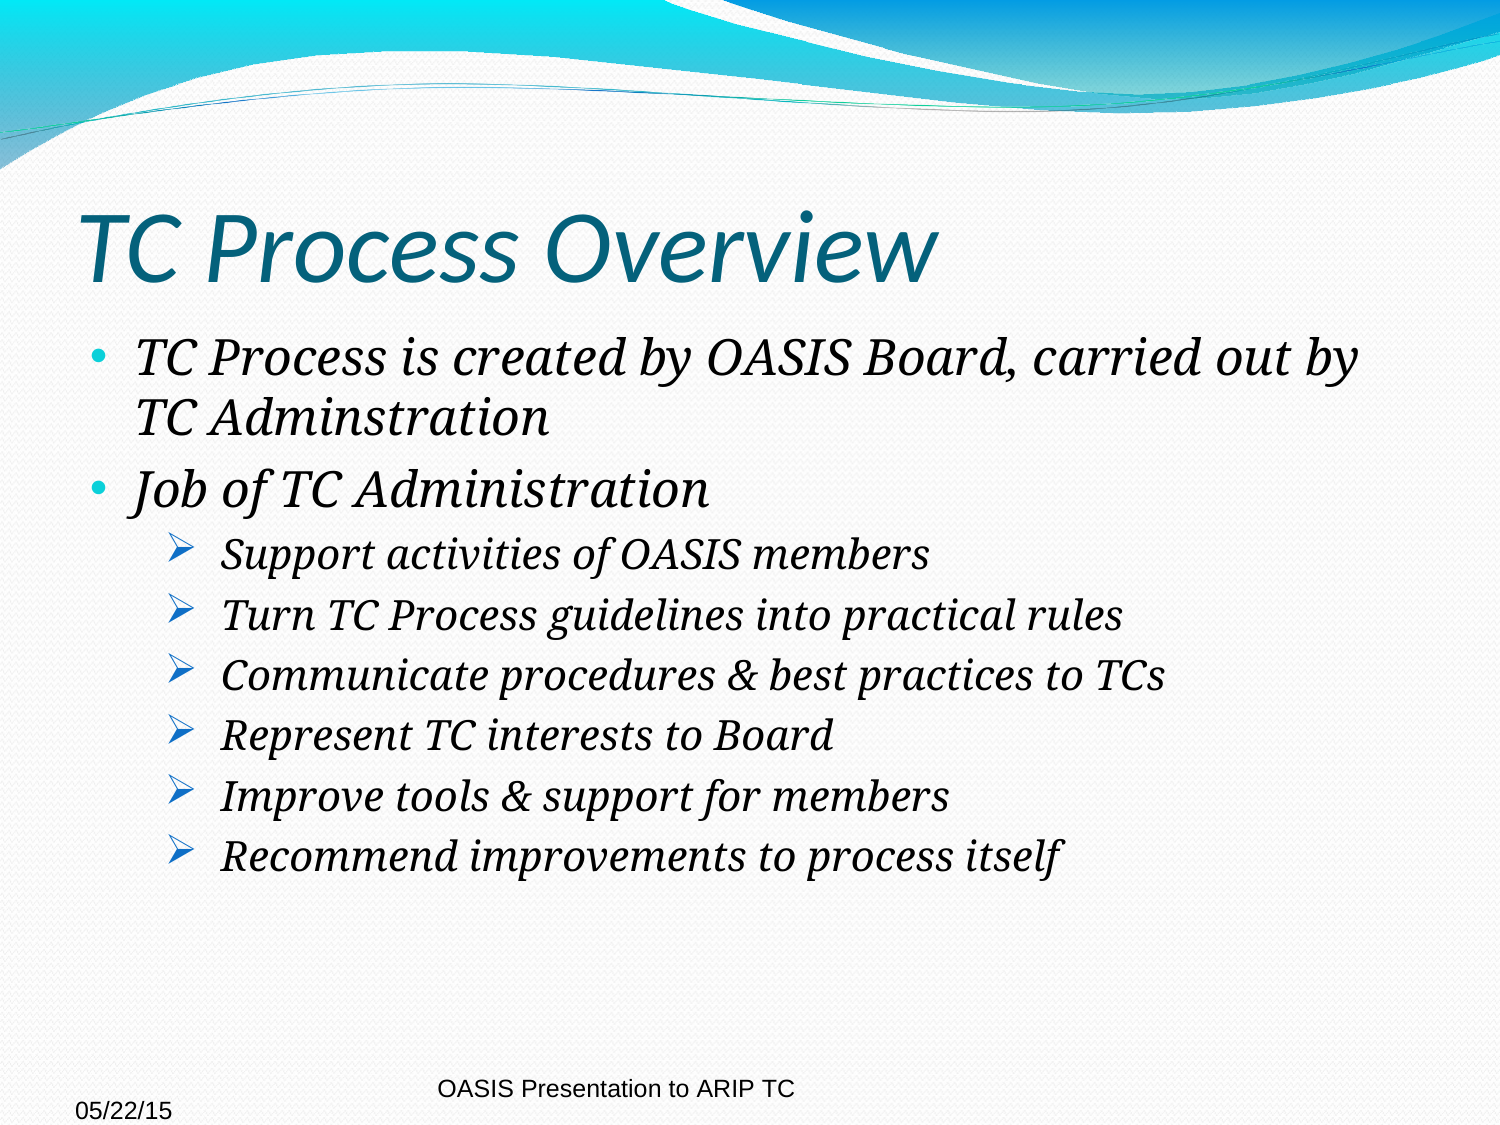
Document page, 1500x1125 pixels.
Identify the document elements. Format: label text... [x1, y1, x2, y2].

text_box TC Process Overview [75, 115, 1426, 304]
text_box OASIS Presentation to ARIP TC [437, 982, 988, 1103]
text_box 05/22/15 [75, 1087, 425, 1125]
picture [0, 0, 1500, 1125]
text_box TC Process is created by OASIS Board, carried out by TC Adminstration Job of TC Administration Support activities of OASIS members Turn TC Process guidelines into practical rules Communicate procedures & best practices to TCs Represent TC interests to Board Improve tools & support for members Recommend improvements to process itself [75, 317, 1426, 1038]
